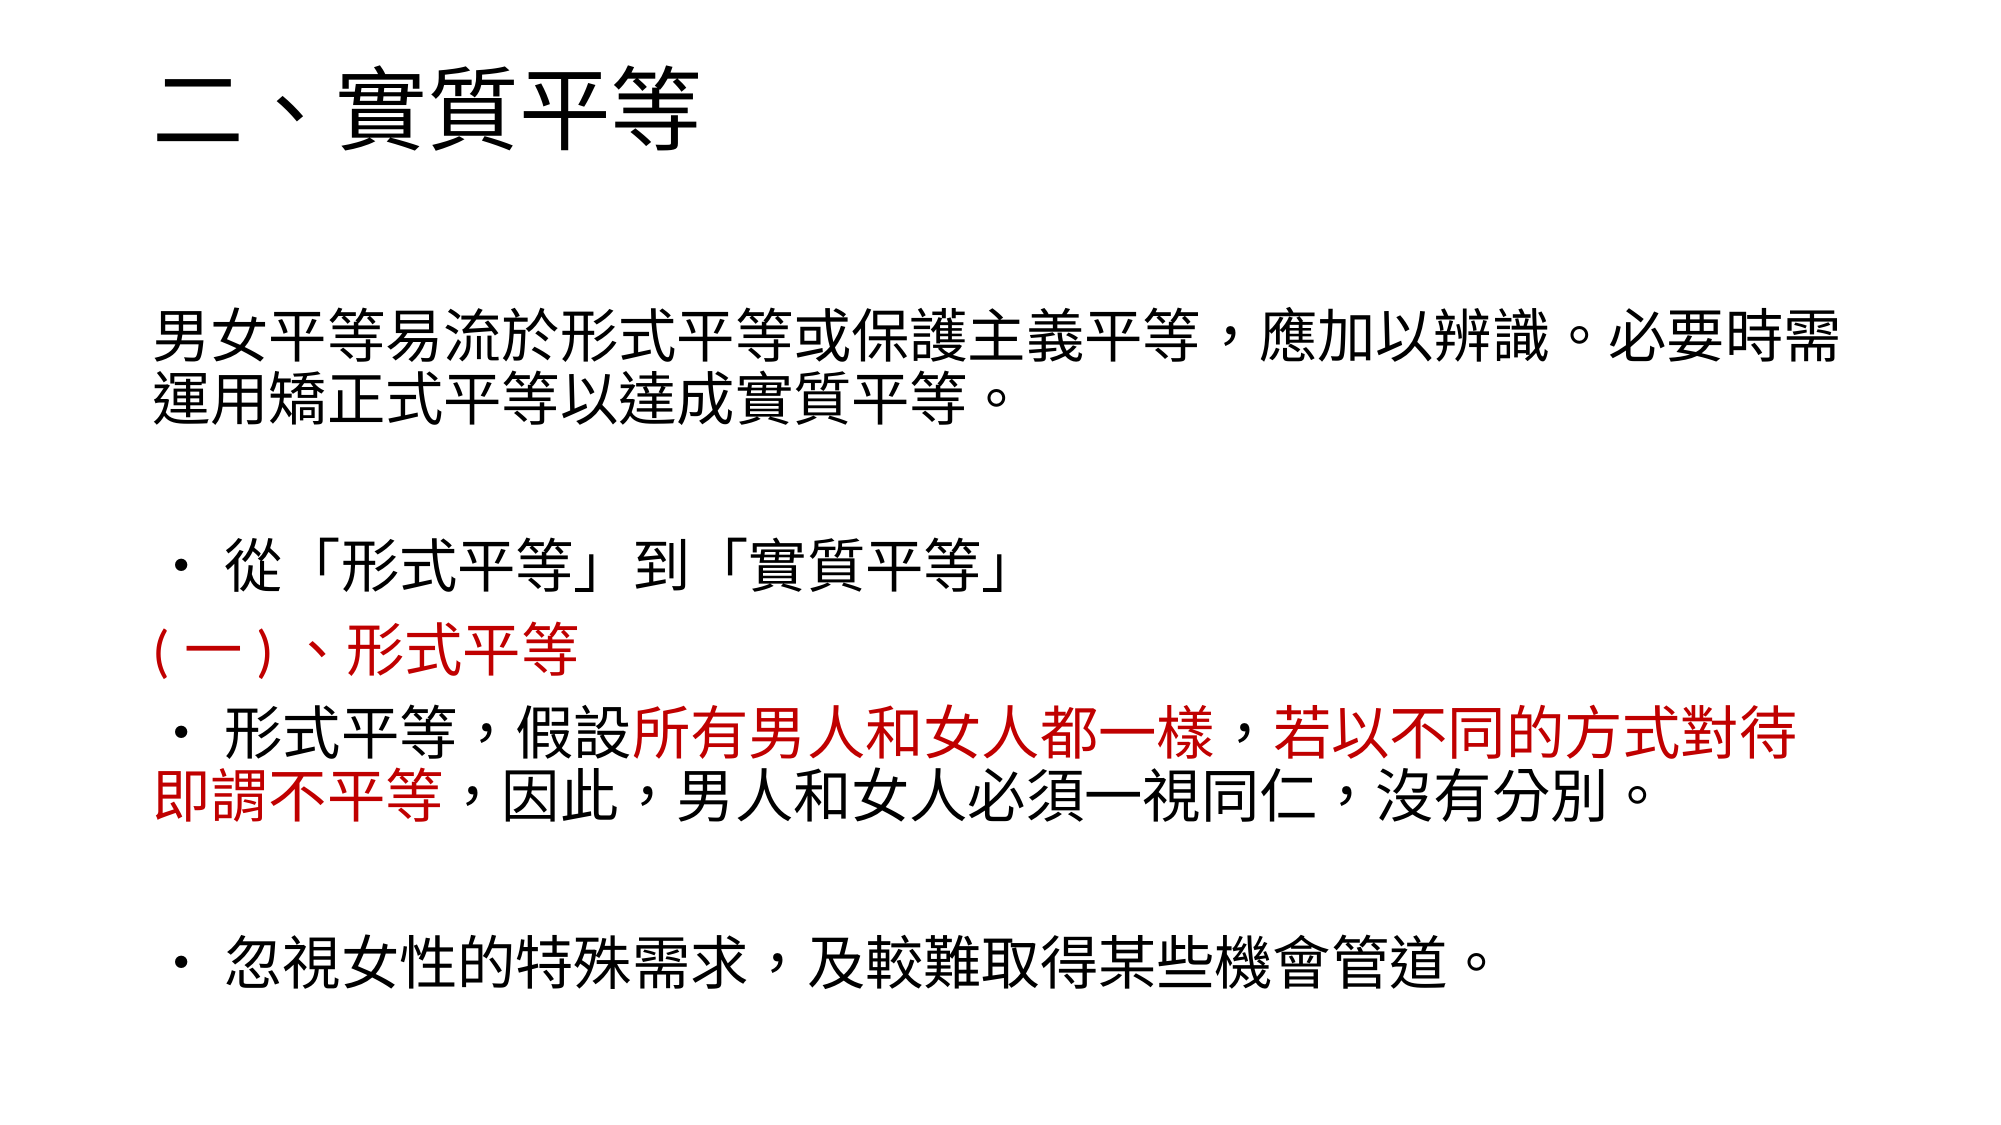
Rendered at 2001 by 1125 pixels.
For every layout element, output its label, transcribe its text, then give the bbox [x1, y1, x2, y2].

list 男女平等易流於形式平等或保護主義平等，應加以辨識。必要時需運用矯正式平等以達成實質平等。 •從「形式平等」到「實質平等」 (一)、形式平等 •形式平等，假設所有男人和女人都一樣，若以不同的方式對待即謂不平等，因此，男人和女人必須一視同仁，沒有分別。 •忽視女性的特殊需求，及較難取得某些機會管道。 [137, 299, 1863, 1014]
title 二、實質平等 [137, 59, 1863, 278]
